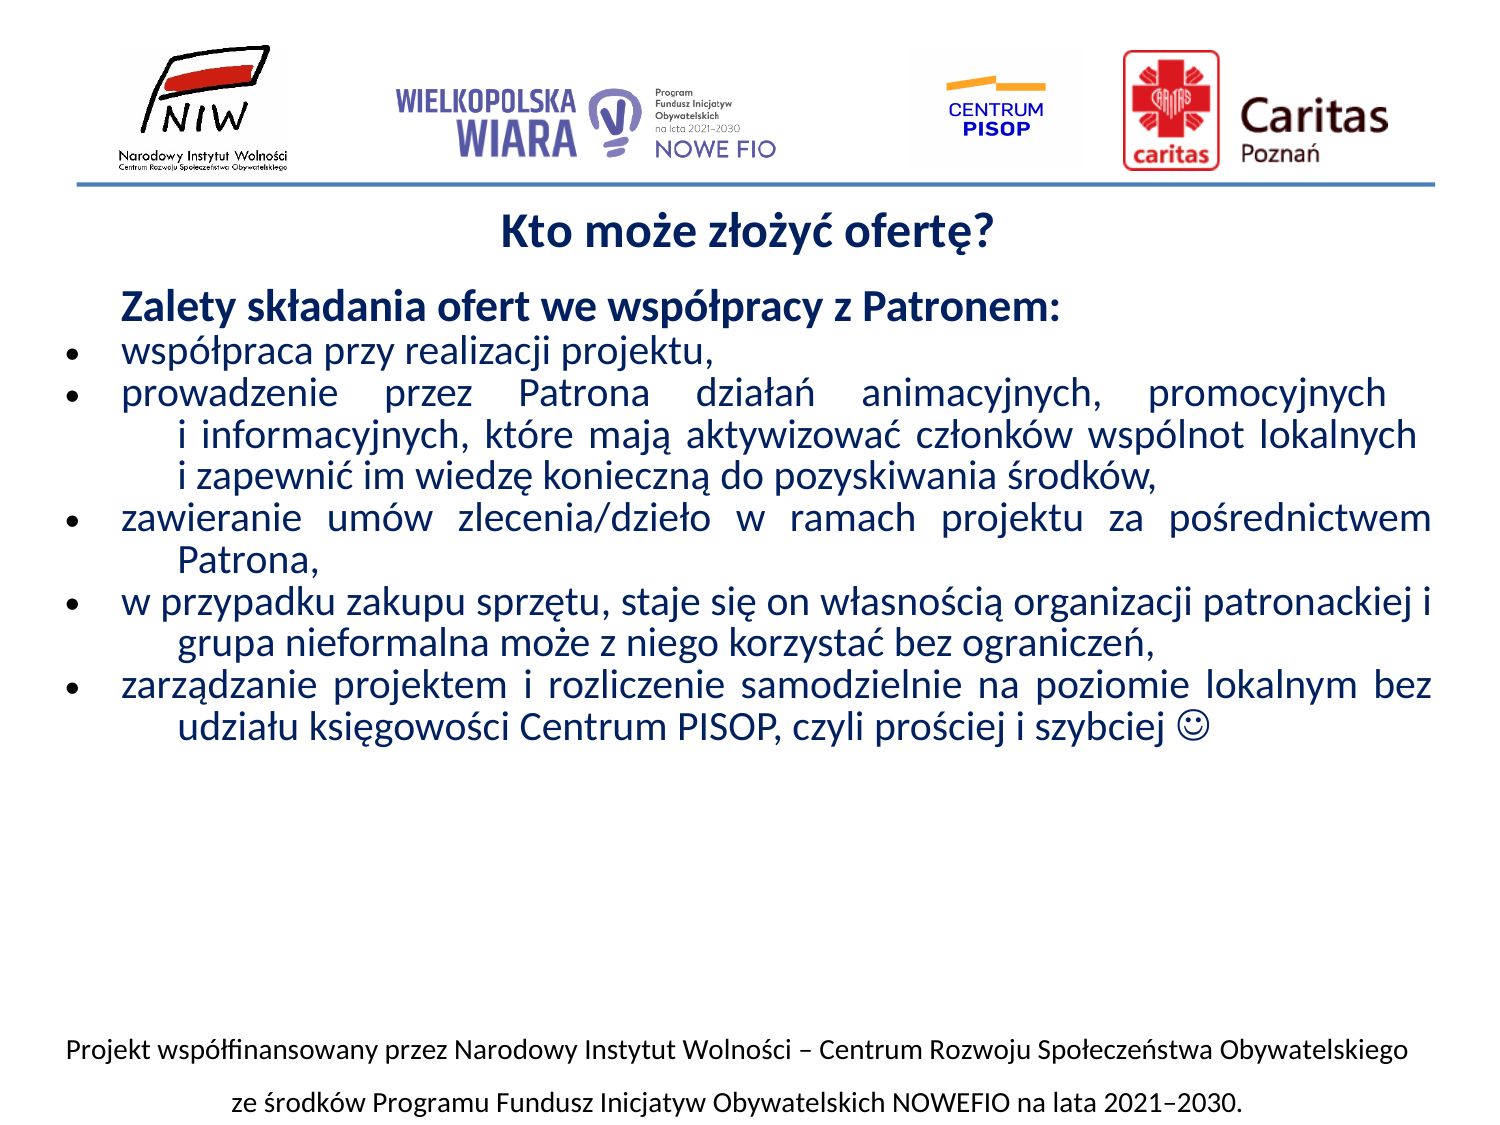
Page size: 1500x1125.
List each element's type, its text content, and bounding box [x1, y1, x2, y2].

text_box Kto może złożyć ofertę? [405, 204, 1093, 306]
list Zalety składania ofert we współpracy z Patronem: współpraca przy realizacji projektu, prowadzenie przez Patrona działań animacyjnych, promocyjnych i informacyjnych, które mają aktywizować członków wspólnot lokalnych i zapewnić im wiedzę konieczną do pozyskiwania środków, zawieranie umów zlecenia/dzieło w ramach projektu za pośrednictwem Patrona, w przypadku zakupu sprzętu, staje się on własnością organizacji patronackiej i grupa nieformalna może z niego korzystać bez ograniczeń, zarządzanie projektem i rozliczenie samodzielnie na poziomie lokalnym bez udziału księgowości Centrum PISOP, czyli prościej i szybciej  [64, 287, 1434, 921]
